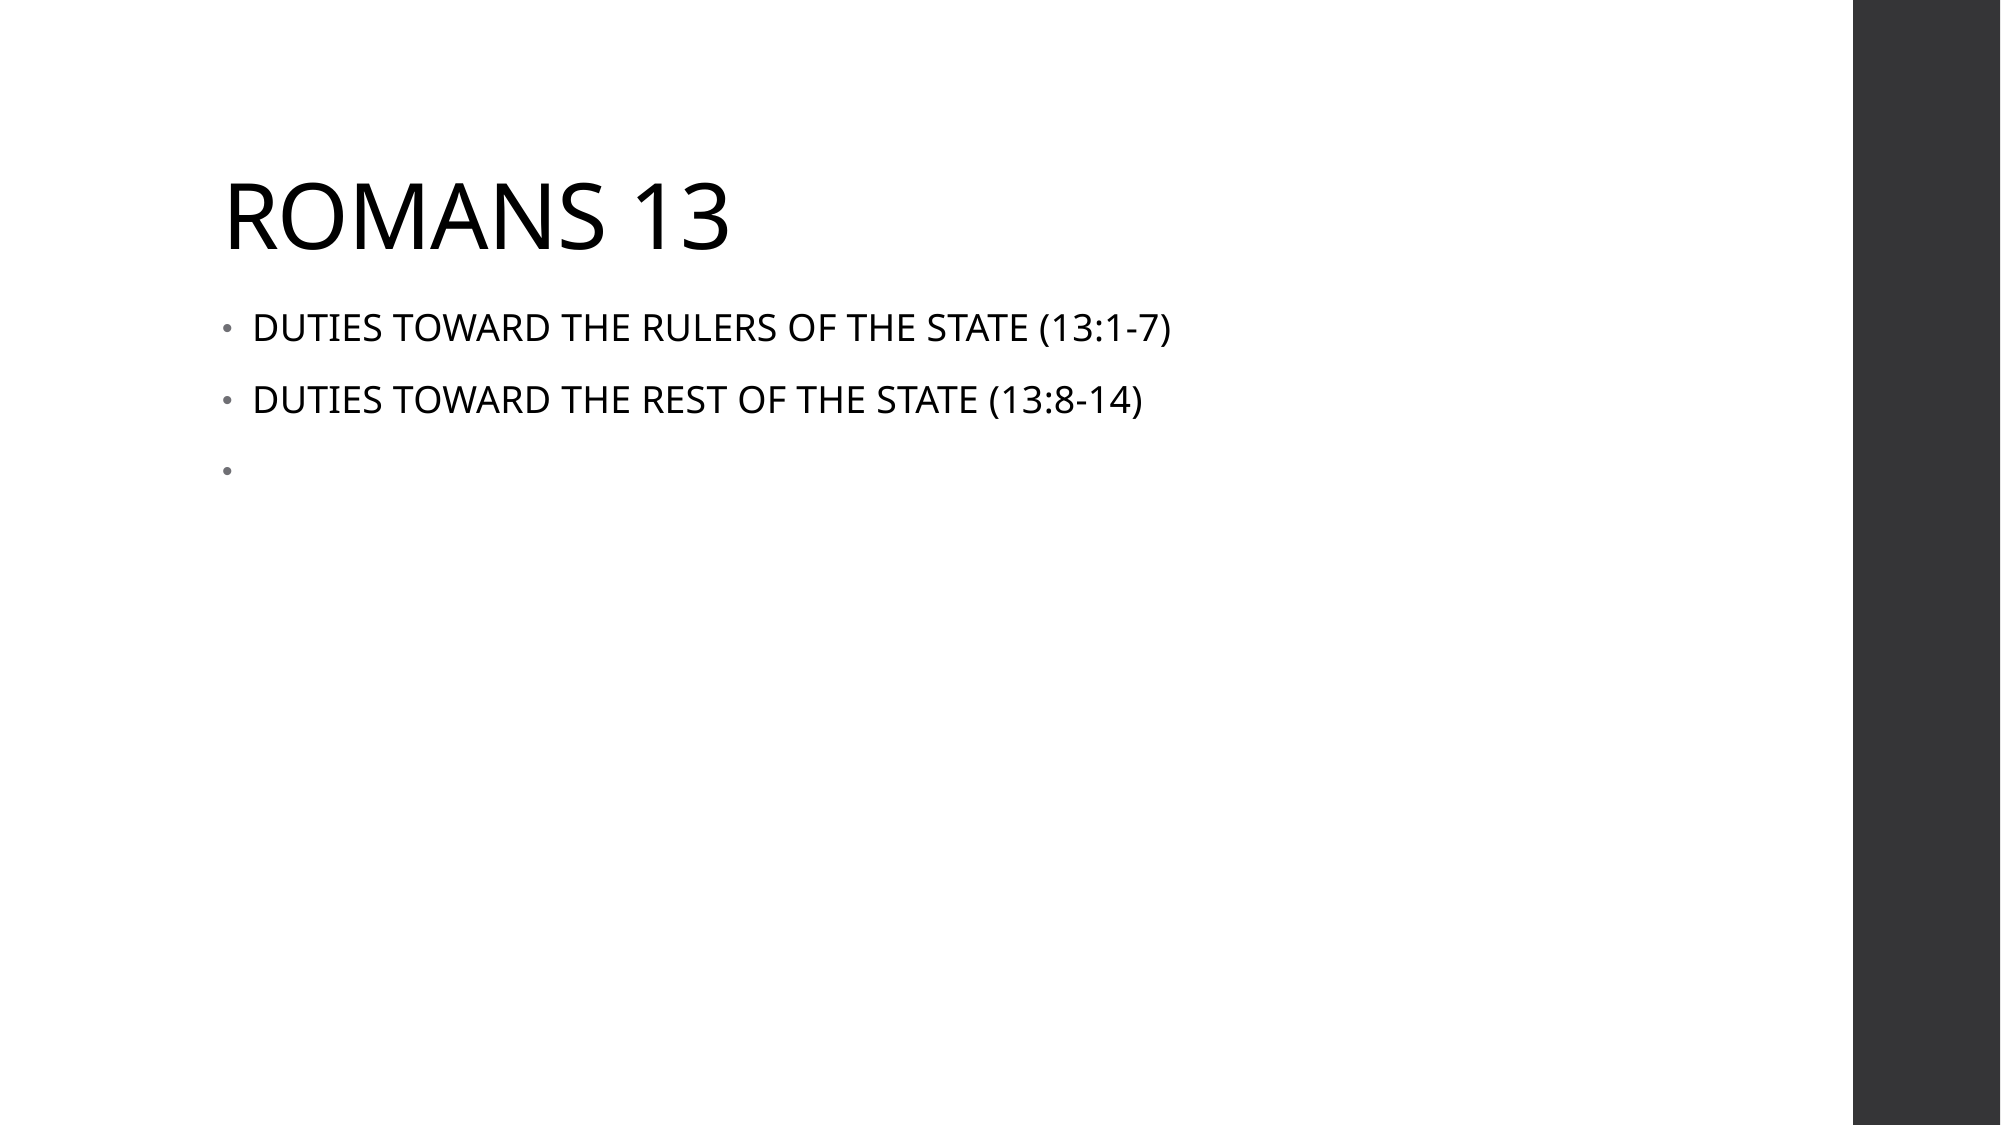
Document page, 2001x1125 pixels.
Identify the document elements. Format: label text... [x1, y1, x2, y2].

list DUTIES TOWARD THE RULERS OF THE STATE (13:1-7) DUTIES TOWARD THE REST OF THE STATE (13:8-14) [206, 299, 1617, 1014]
title ROMANS 13 [206, 60, 1797, 278]
